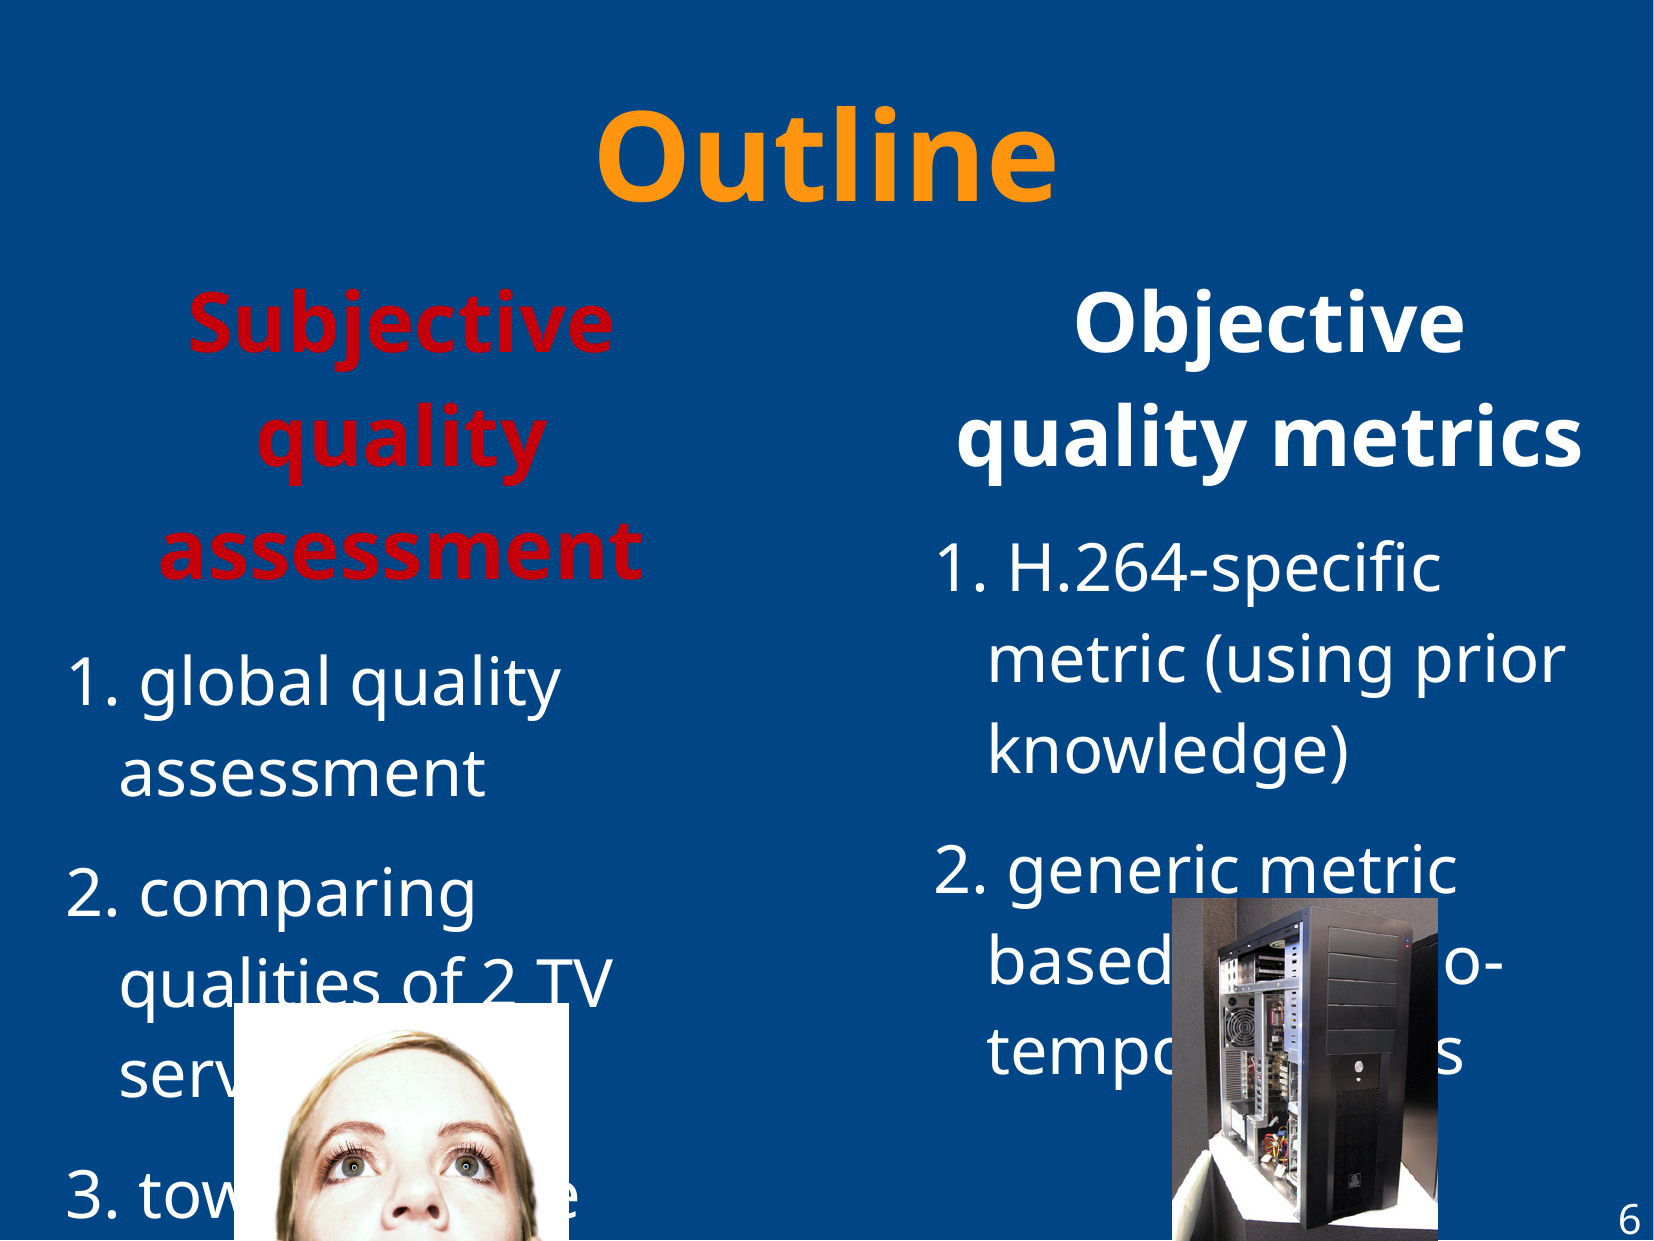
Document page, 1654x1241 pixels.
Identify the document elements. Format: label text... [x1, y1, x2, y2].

list Objective quality metrics 1. H.264-specific metric (using prior knowledge) 2. generic metric based on spatio-temporal tubes [915, 263, 1625, 967]
picture [234, 1003, 569, 1241]
title Outline [82, 49, 1571, 257]
picture [1172, 898, 1438, 1241]
list Subjective quality assessment 1. global quality assessment 2. comparing qualities of 2 TV services 3. towards a fine quality measurement [47, 263, 756, 997]
